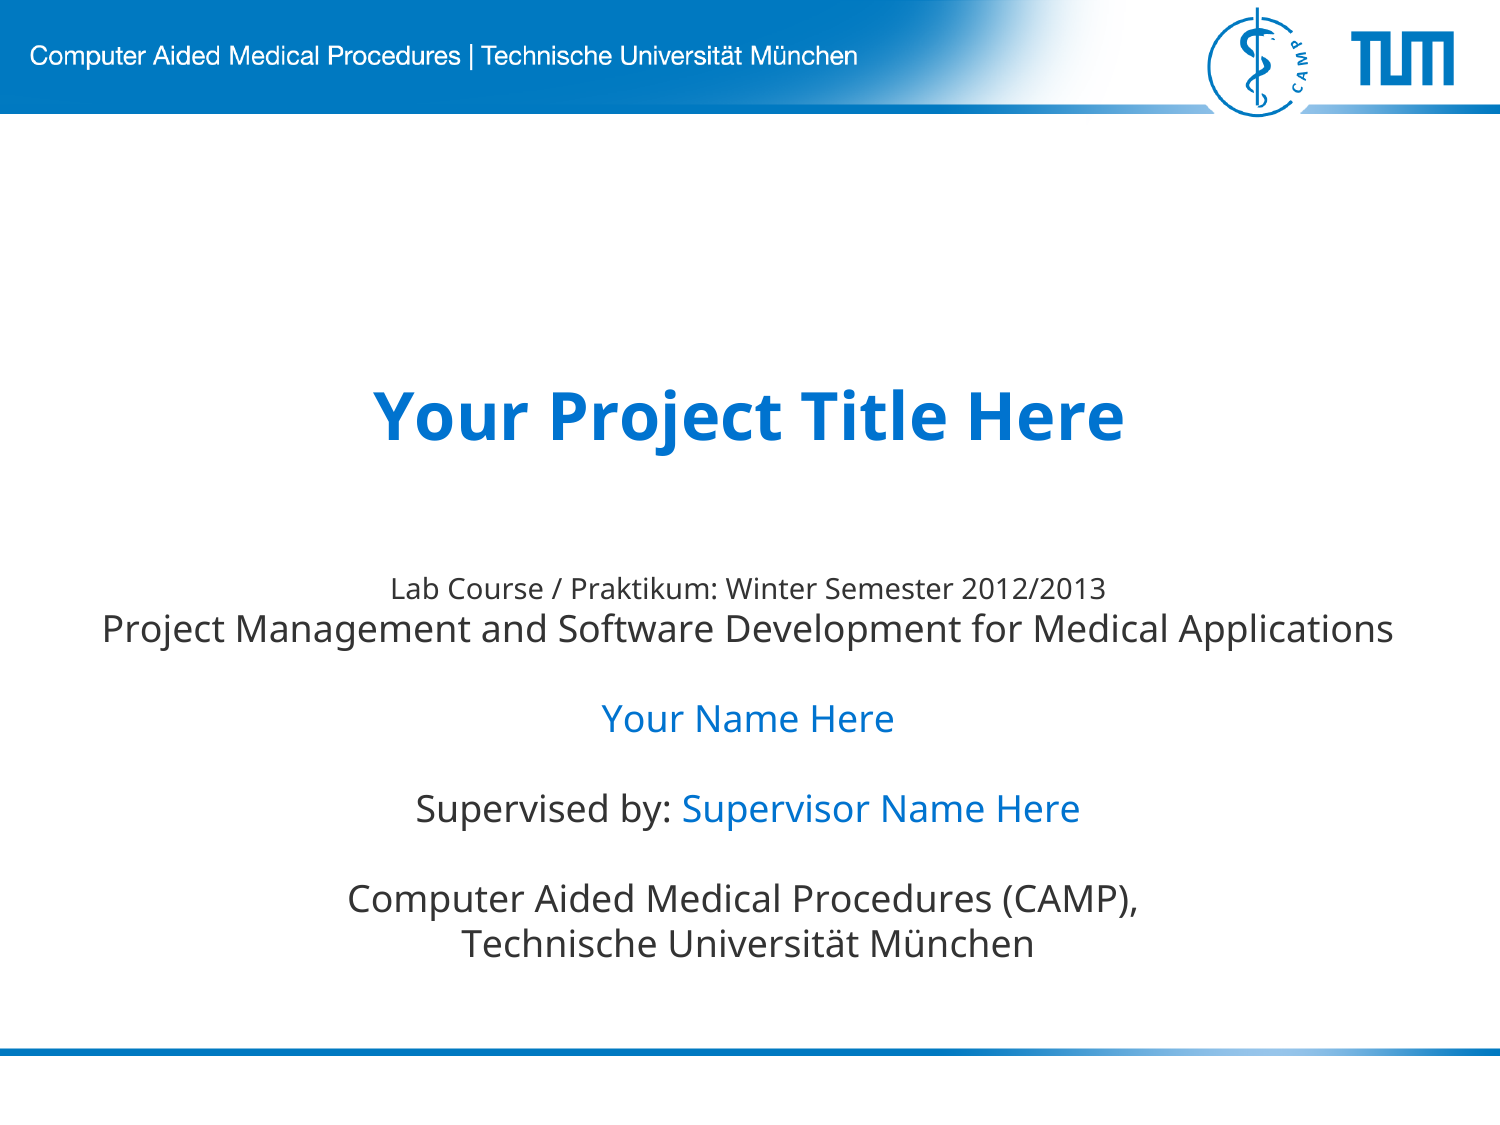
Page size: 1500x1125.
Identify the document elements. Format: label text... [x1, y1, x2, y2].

title Your Project Title Here [53, 314, 1447, 513]
subtitle Lab Course / Praktikum: Winter Semester 2012/2013 Project Management and Software Development for Medical Applications Your Name Here Supervised by: Supervisor Name Here Computer Aided Medical Procedures (CAMP), Technische Universität München [50, 562, 1447, 1024]
